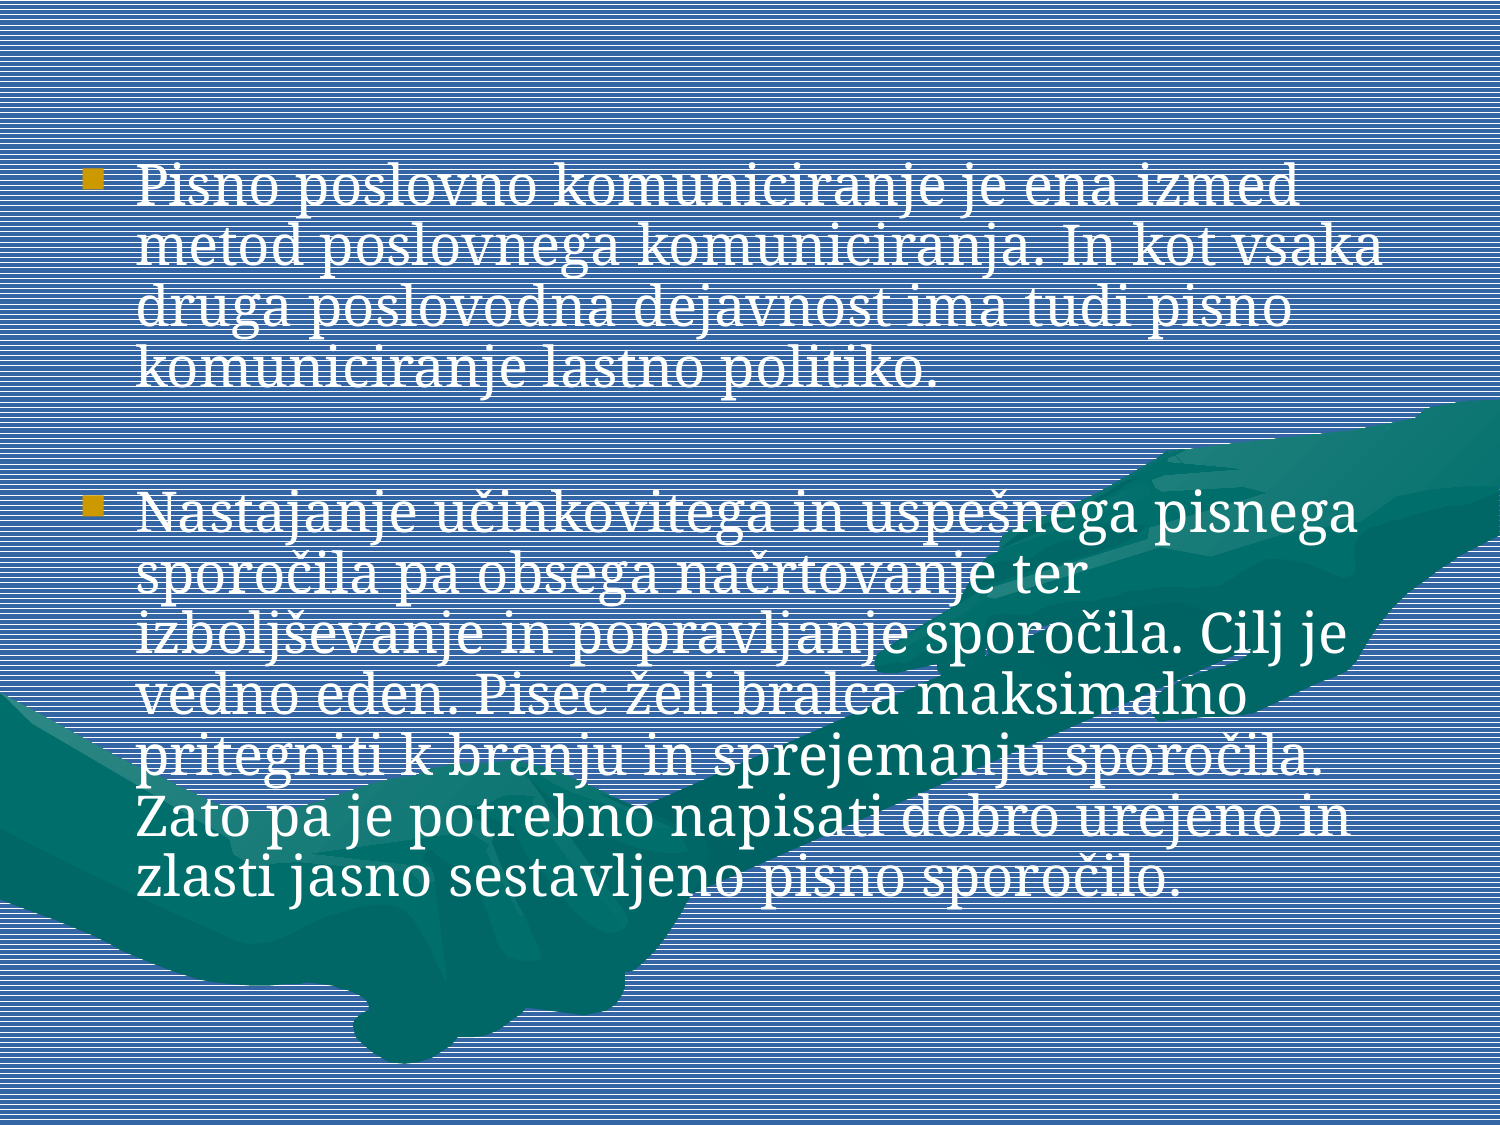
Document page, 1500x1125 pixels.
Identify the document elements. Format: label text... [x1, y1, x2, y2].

list Pisno poslovno komuniciranje je ena izmed metod poslovnega komuniciranja. In kot vsaka druga poslovodna dejavnost ima tudi pisno komuniciranje lastno politiko. Nastajanje učinkovitega in uspešnega pisnega sporočila pa obsega načrtovanje ter izboljševanje in popravljanje sporočila. Cilj je vedno eden. Pisec želi bralca maksimalno pritegniti k branju in sprejemanju sporočila. Zato pa je potrebno napisati dobro urejeno in zlasti jasno sestavljeno pisno sporočilo. [64, 148, 1425, 1006]
